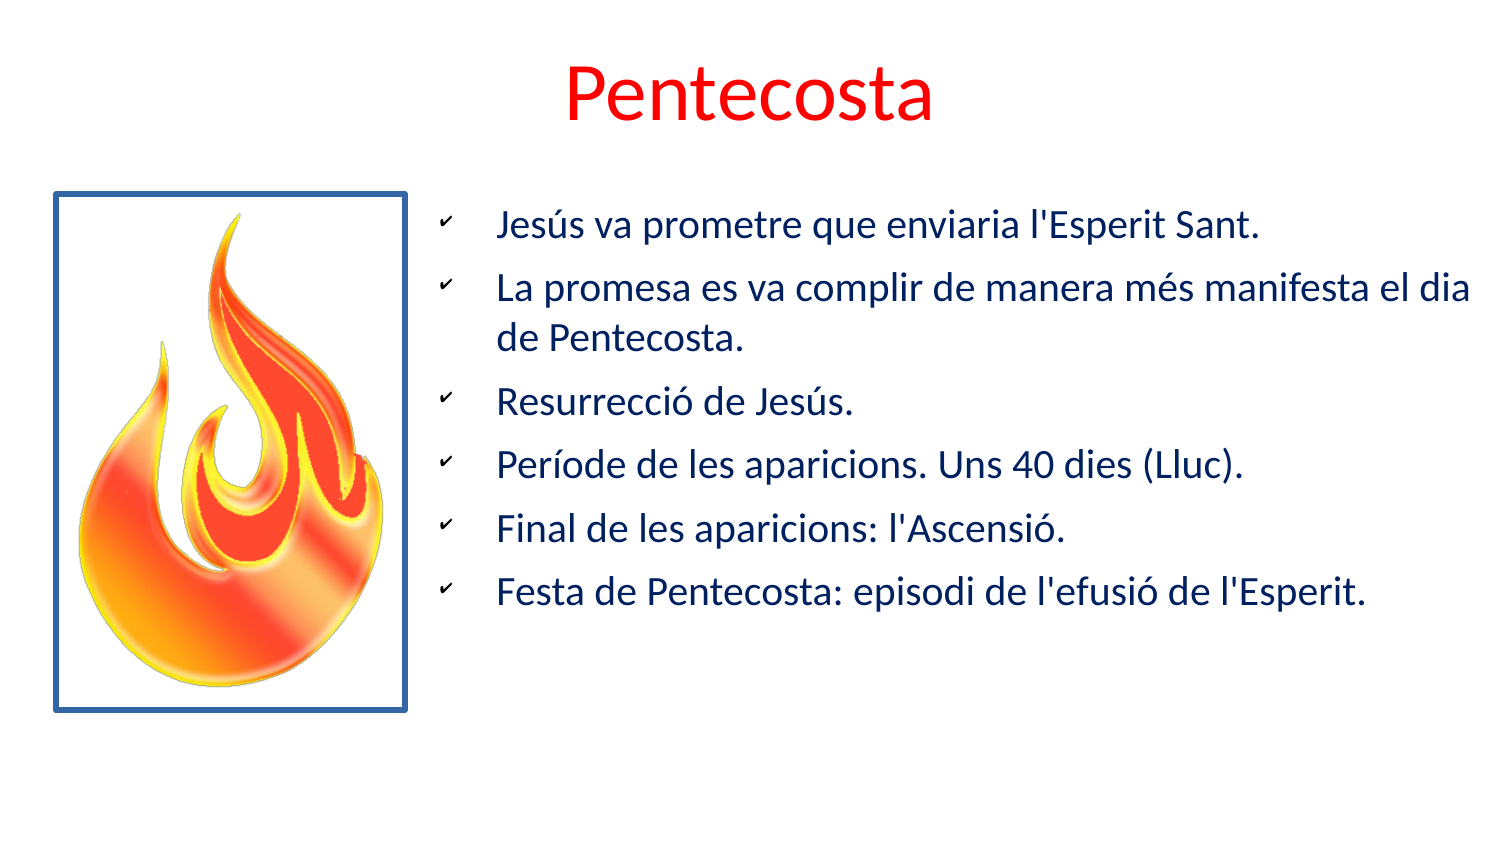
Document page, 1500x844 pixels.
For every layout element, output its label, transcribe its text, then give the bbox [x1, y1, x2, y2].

title Pentecosta [75, 0, 1425, 175]
list Jesús va prometre que enviaria l'Esperit Sant. La promesa es va complir de manera més manifesta el dia de Pentecosta. Resurrecció de Jesús. Període de les aparicions. Uns 40 dies (Lluc). Final de les aparicions: l'Ascensió. Festa de Pentecosta: episodi de l'efusió de l'Esperit. [425, 188, 1500, 812]
picture [59, 197, 402, 707]
